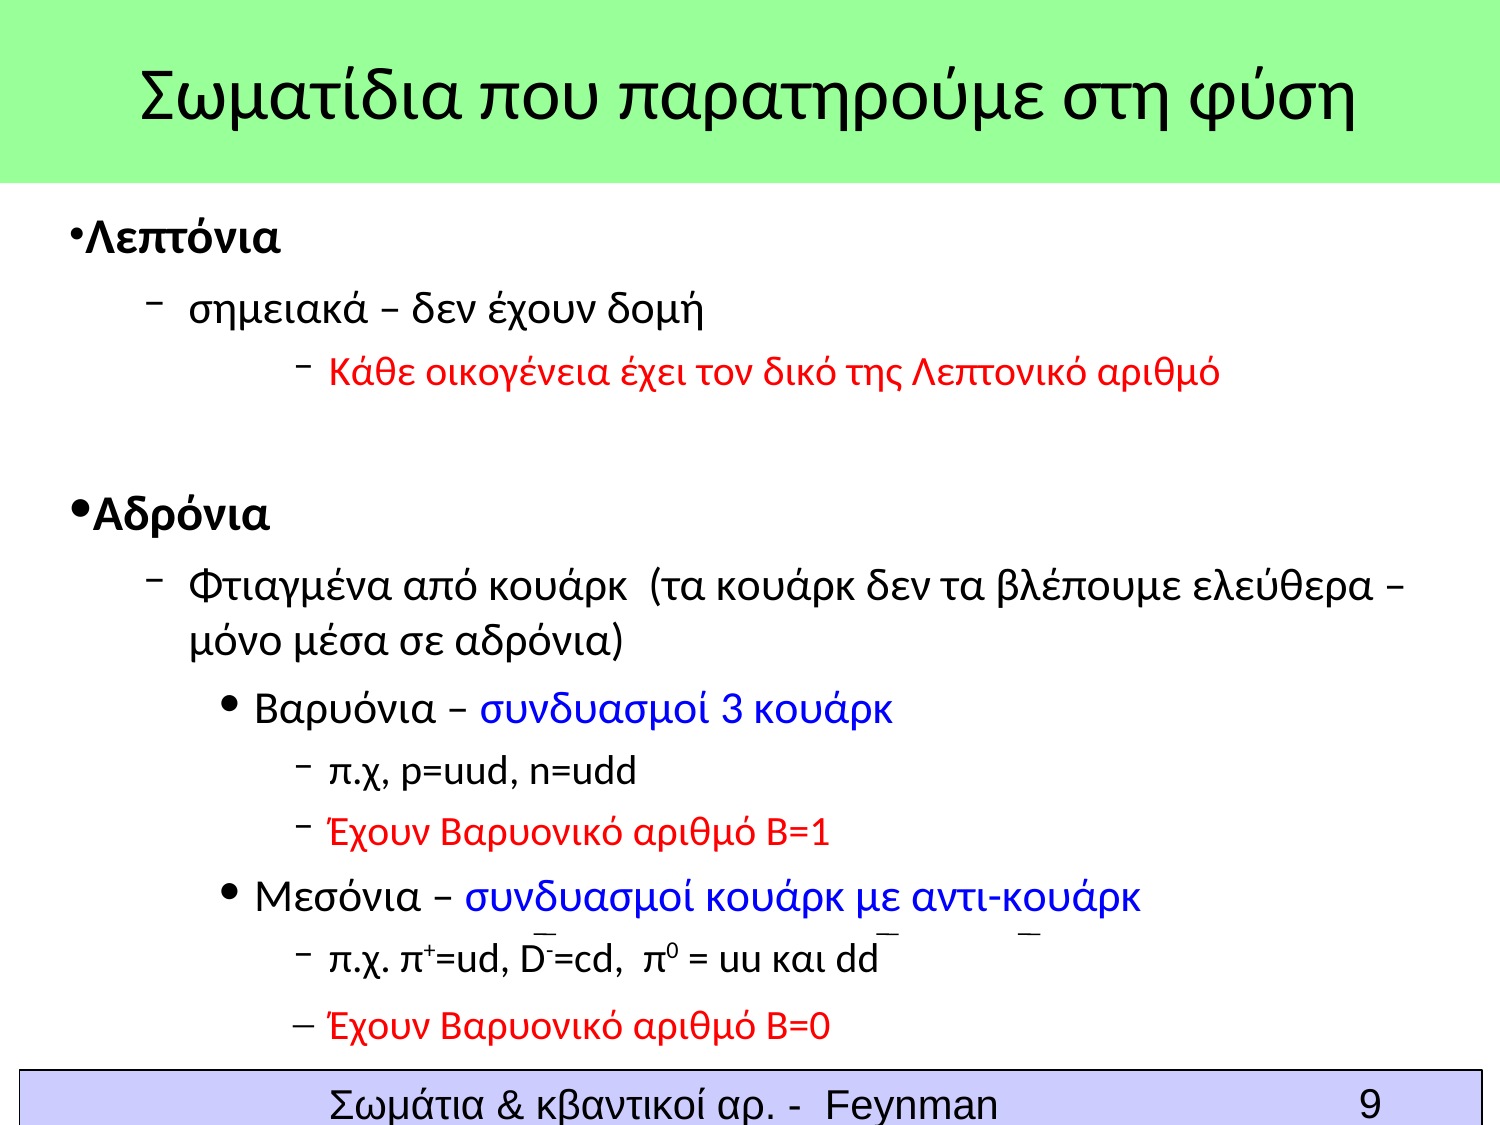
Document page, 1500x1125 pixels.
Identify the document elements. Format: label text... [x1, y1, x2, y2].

text_box Λεπτόνια σημειακά – δεν έχουν δομή Κάθε οικογένεια έχει τον δικό της Λεπτονικό αριθμό Αδρόνια Φτιαγμένα από κουάρκ (τα κουάρκ δεν τα βλέπουμε ελεύθερα – μόνο μέσα σε αδρόνια) Βαρυόνια – συνδυασμοί 3 κουάρκ π.χ, p=uud, n=udd Έχουν Bαρυονικό αριθμό B=1 Μεσόνια – συνδυασμοί κουάρκ με αντι-κουάρκ π.χ. π+=ud, D-=cd, π0 = uu και dd Έχουν Bαρυονικό αριθμό B=0 [53, 196, 1477, 1054]
text_box Σωματίδια που παρατηρούμε στη φύση [0, 0, 1500, 184]
